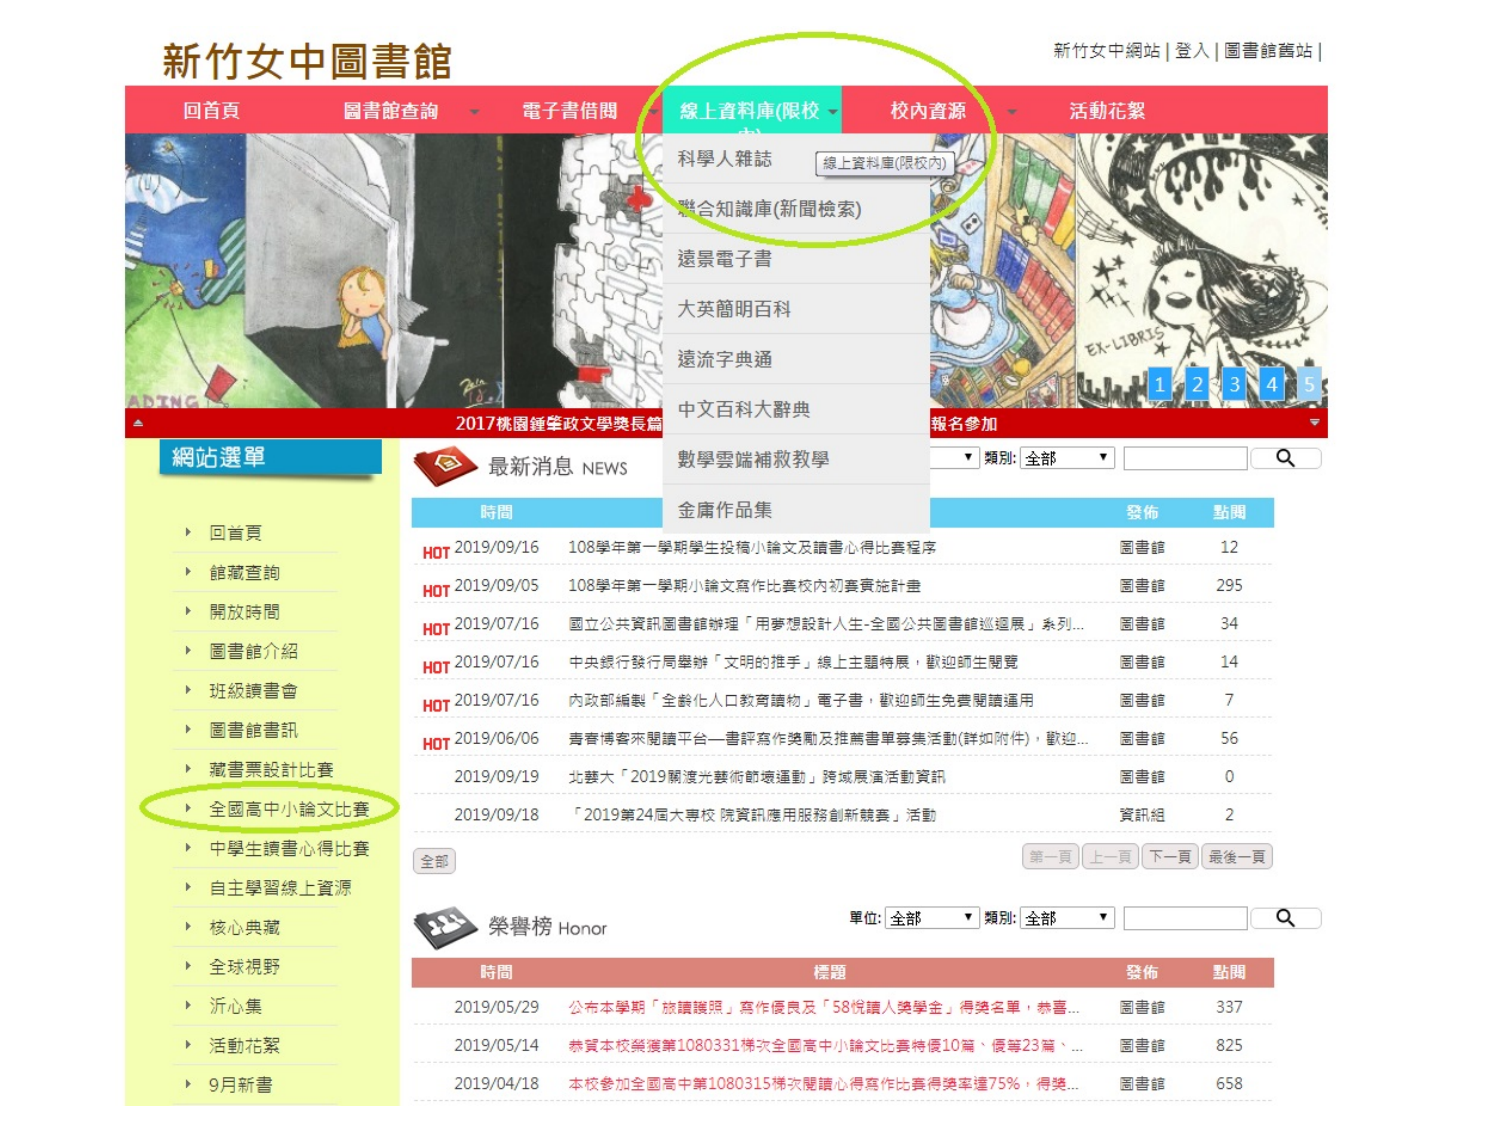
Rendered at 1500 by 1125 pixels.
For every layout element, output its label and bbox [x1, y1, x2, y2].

picture [112, 26, 1377, 1106]
